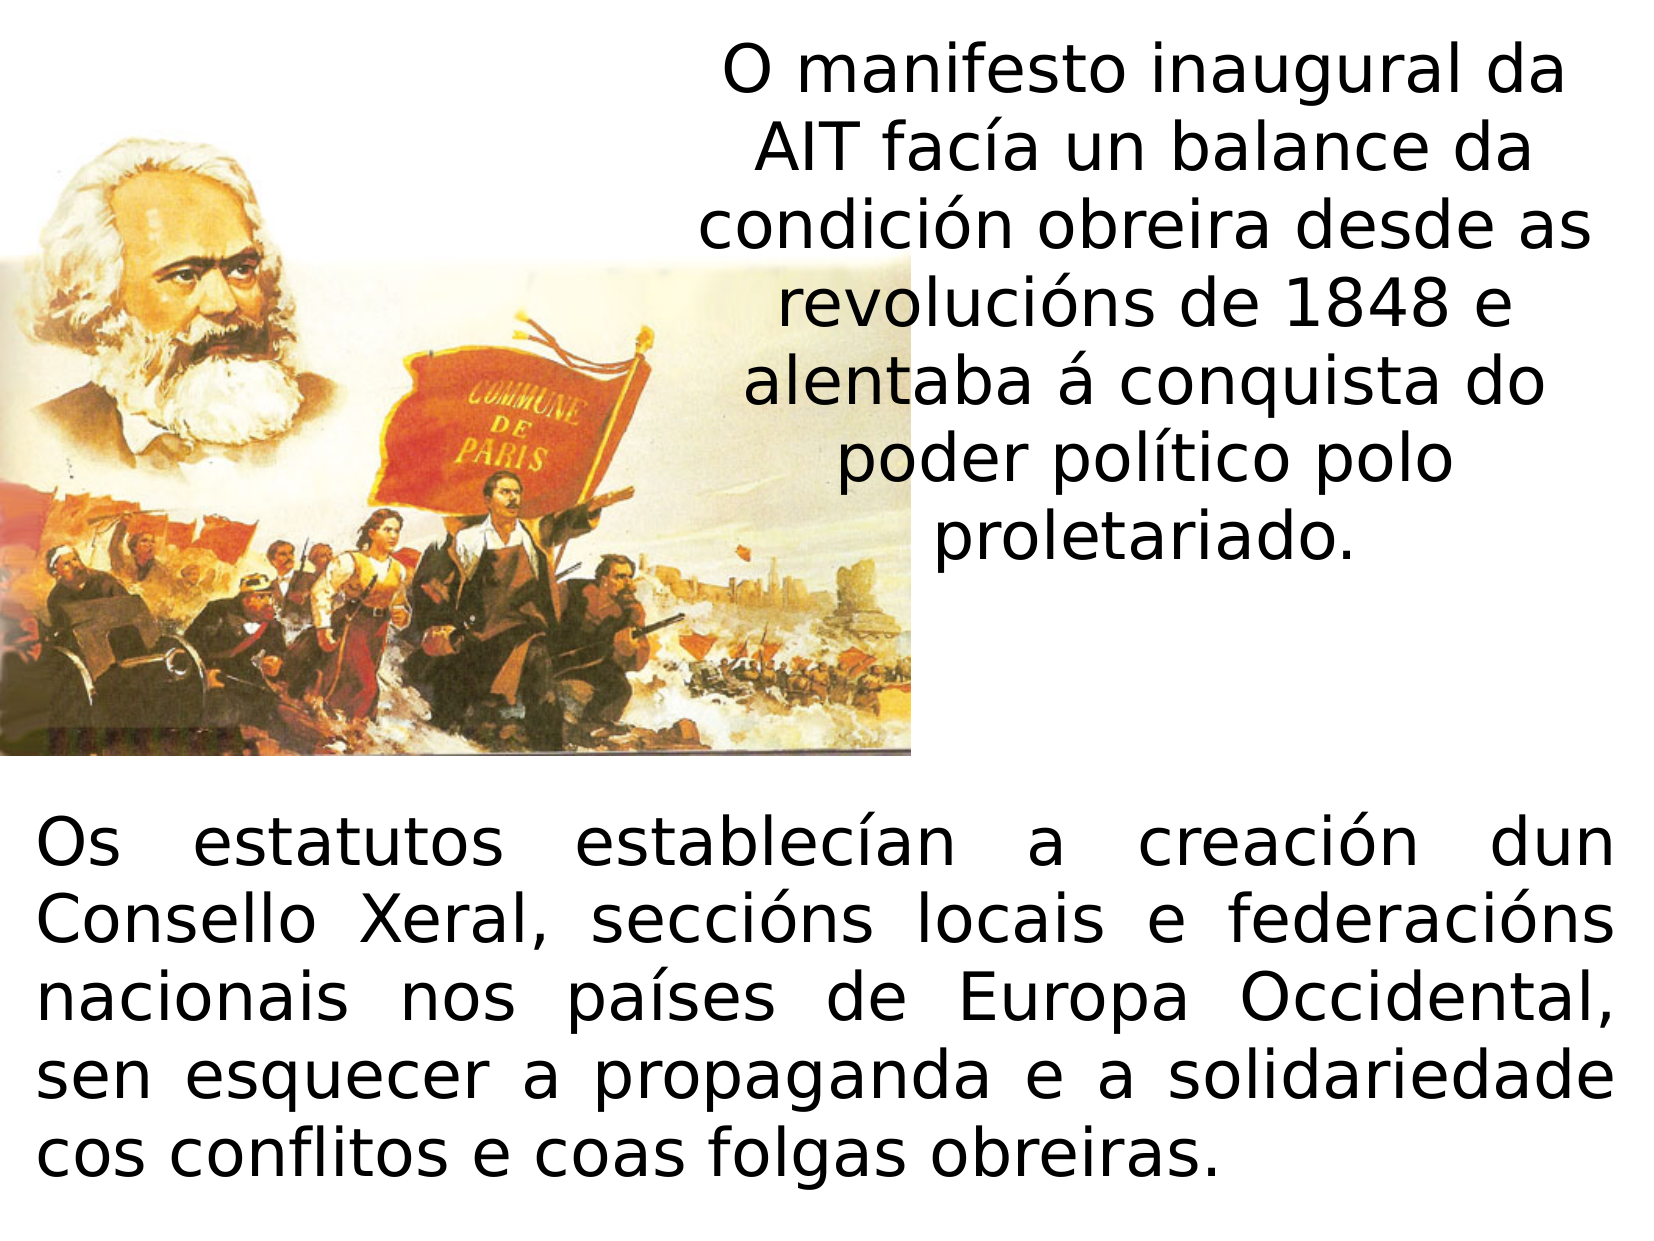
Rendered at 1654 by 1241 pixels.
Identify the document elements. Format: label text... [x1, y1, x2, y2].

picture [0, 118, 911, 756]
text_box Os estatutos establecían a creación dun Consello Xeral, seccións locais e federacións nacionais nos países de Europa Occidental, sen esquecer a propaganda e a solidariedade cos conflitos e coas folgas obreiras. [35, 803, 1619, 1193]
text_box O manifesto inaugural da AIT facía un balance da condición obreira desde as revolucións de 1848 e alentaba á conquista do poder político polo proletariado. [661, 23, 1630, 583]
